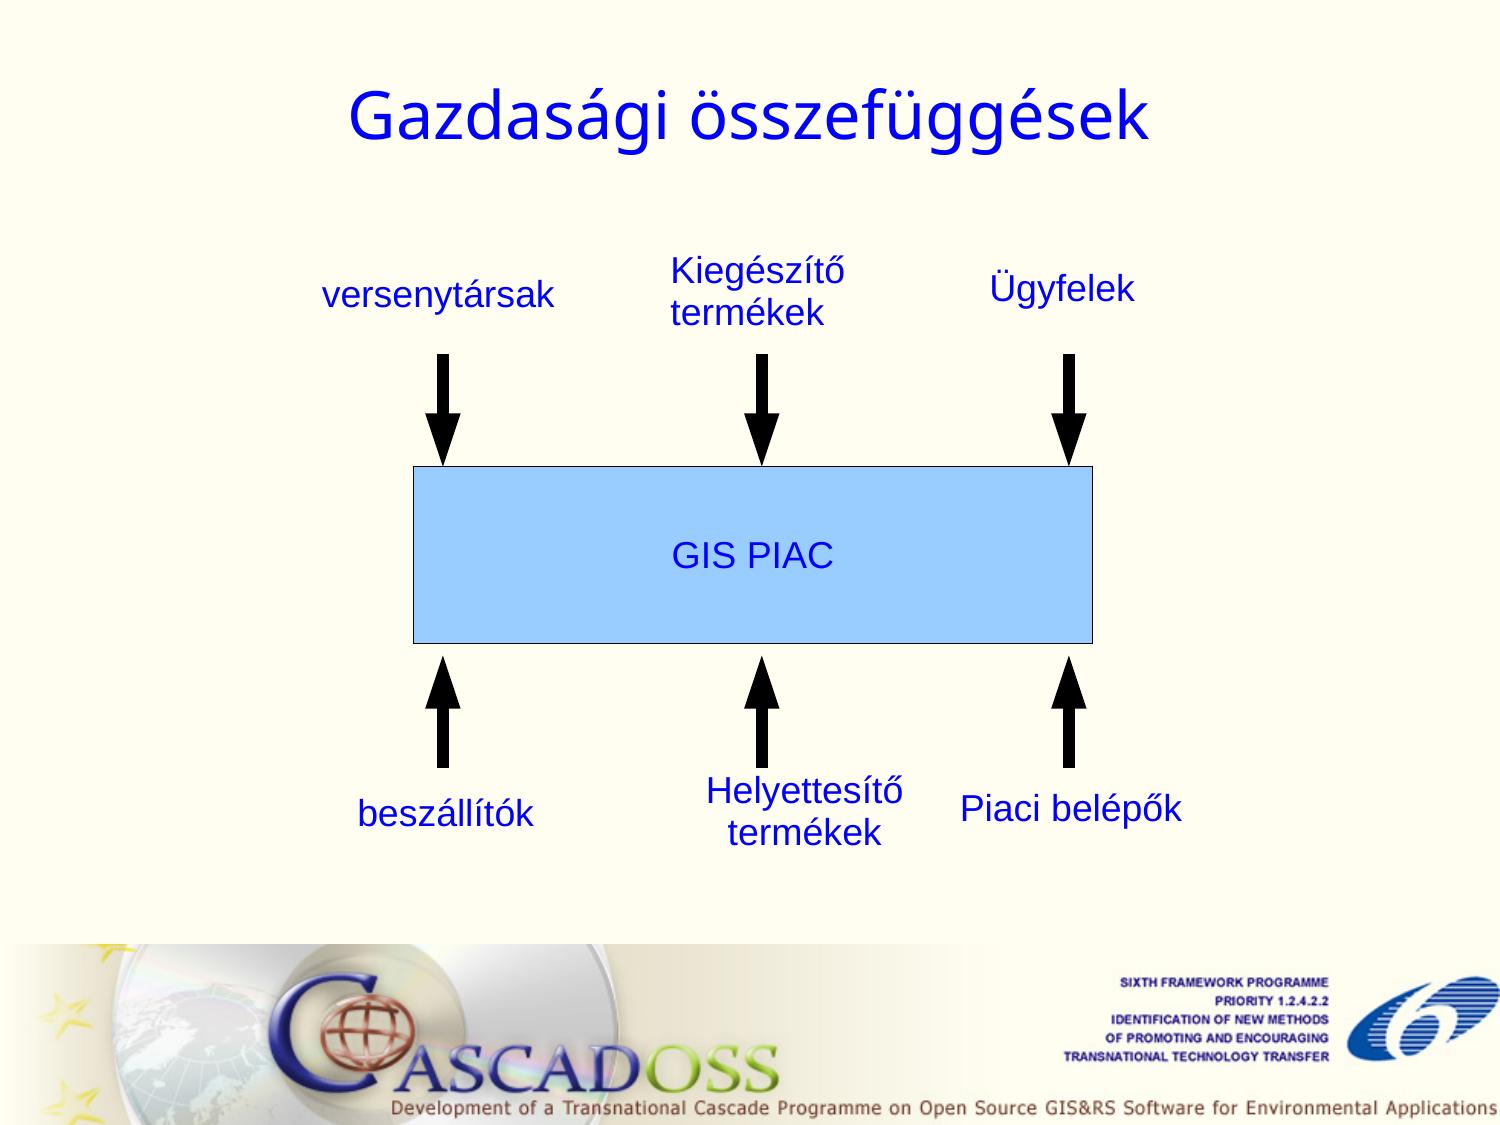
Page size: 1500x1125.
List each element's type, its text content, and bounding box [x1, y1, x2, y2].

title Gazdasági összefüggések [74, 20, 1425, 208]
text_box Ügyfelek [974, 259, 1150, 317]
text_box Piaci belépők [945, 779, 1197, 837]
picture [0, 944, 1500, 1125]
text_box beszállítók [342, 785, 549, 843]
text_box GIS PIAC [413, 466, 1093, 644]
text_box Helyettesítő termékek [691, 761, 918, 861]
text_box Kiegészítő termékek [655, 242, 871, 342]
text_box versenytársak [307, 265, 570, 323]
